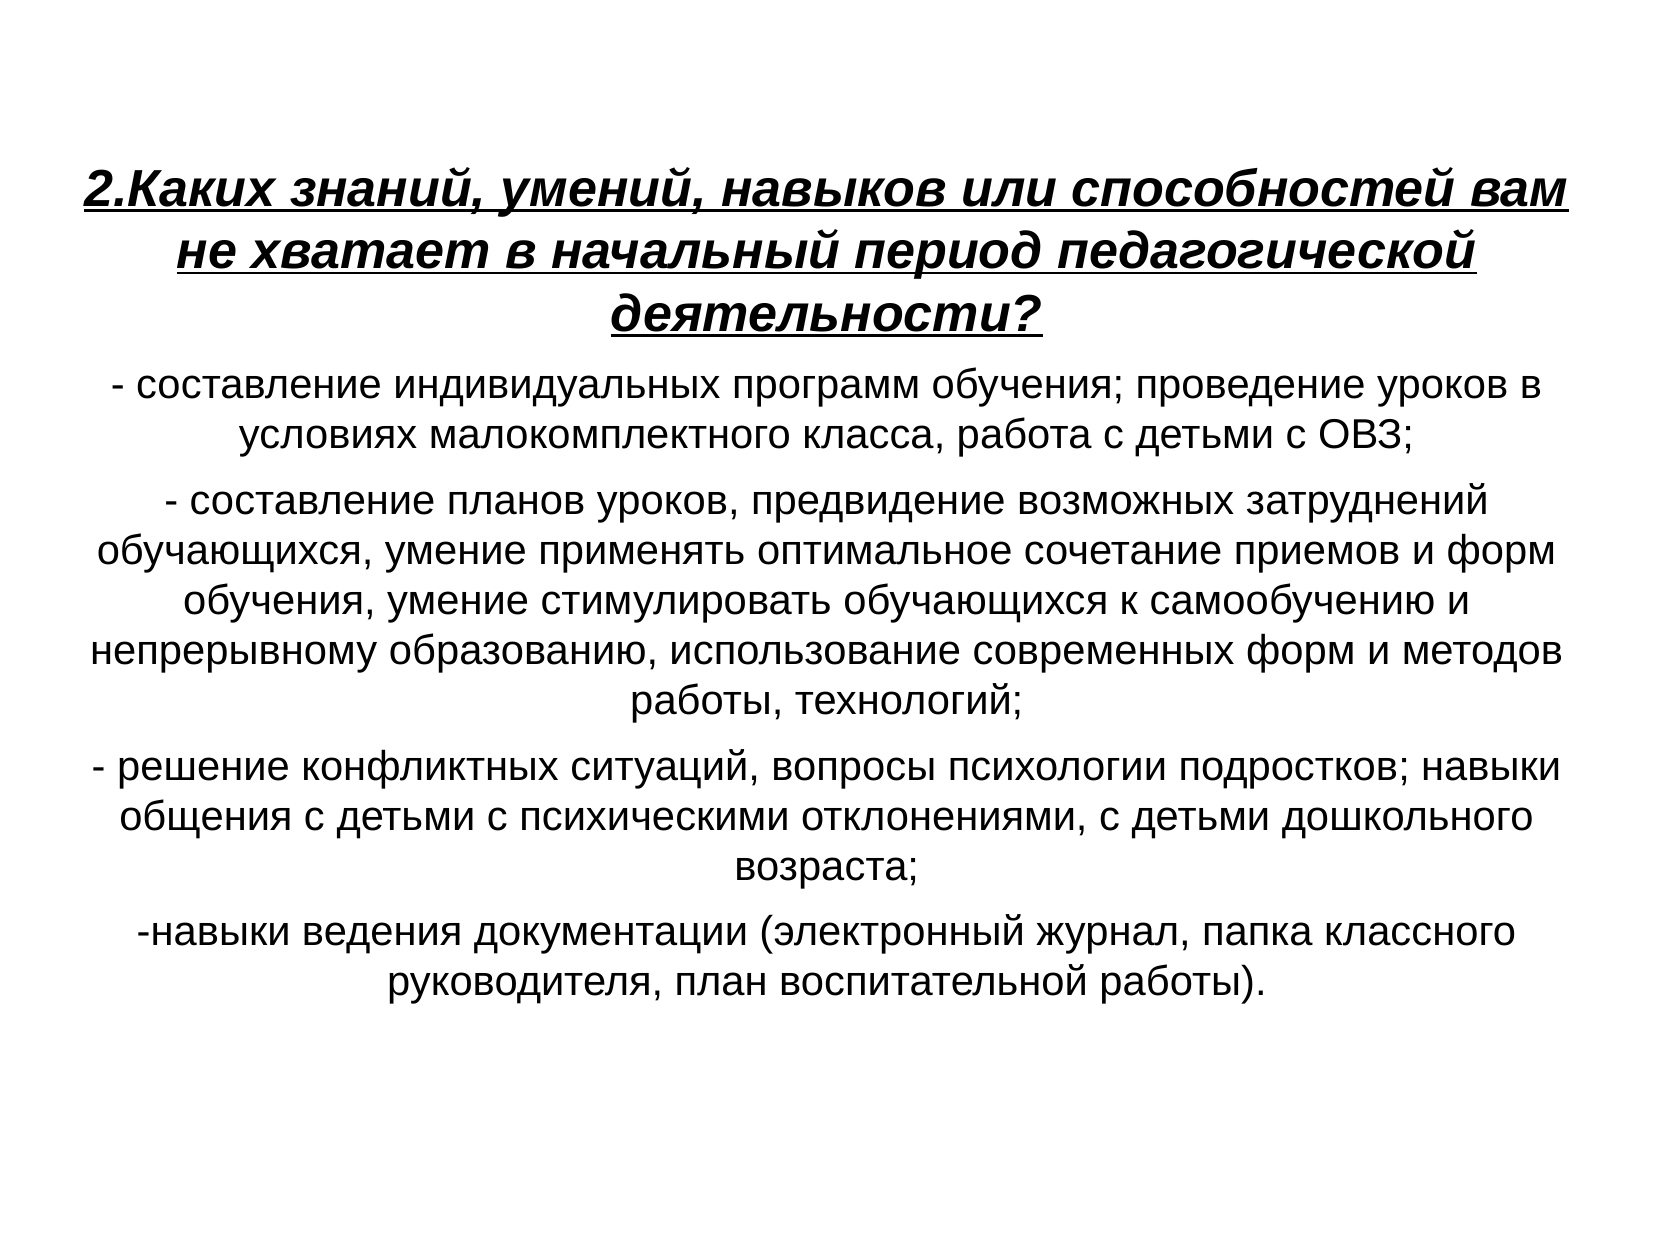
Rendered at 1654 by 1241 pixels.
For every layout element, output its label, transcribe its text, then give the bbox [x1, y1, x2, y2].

subtitle 2.Каких знаний, умений, навыков или способностей вам не хватает в начальный период педагогической деятельности? - составление индивидуальных программ обучения; проведение уроков в условиях малокомплектного класса, работа с детьми с ОВЗ; - составление планов уроков, предвидение возможных затруднений обучающихся, умение применять оптимальное сочетание приемов и форм обучения, умение стимулировать обучающихся к самообучению и непрерывному образованию, использование современных форм и методов работы, технологий; - решение конфликтных ситуаций, вопросы психологии подростков; навыки общения с детьми с психическими отклонениями, с детьми дошкольного возраста; -навыки ведения документации (электронный журнал, папка классного руководителя, план воспитательной работы). [82, 49, 1571, 1109]
